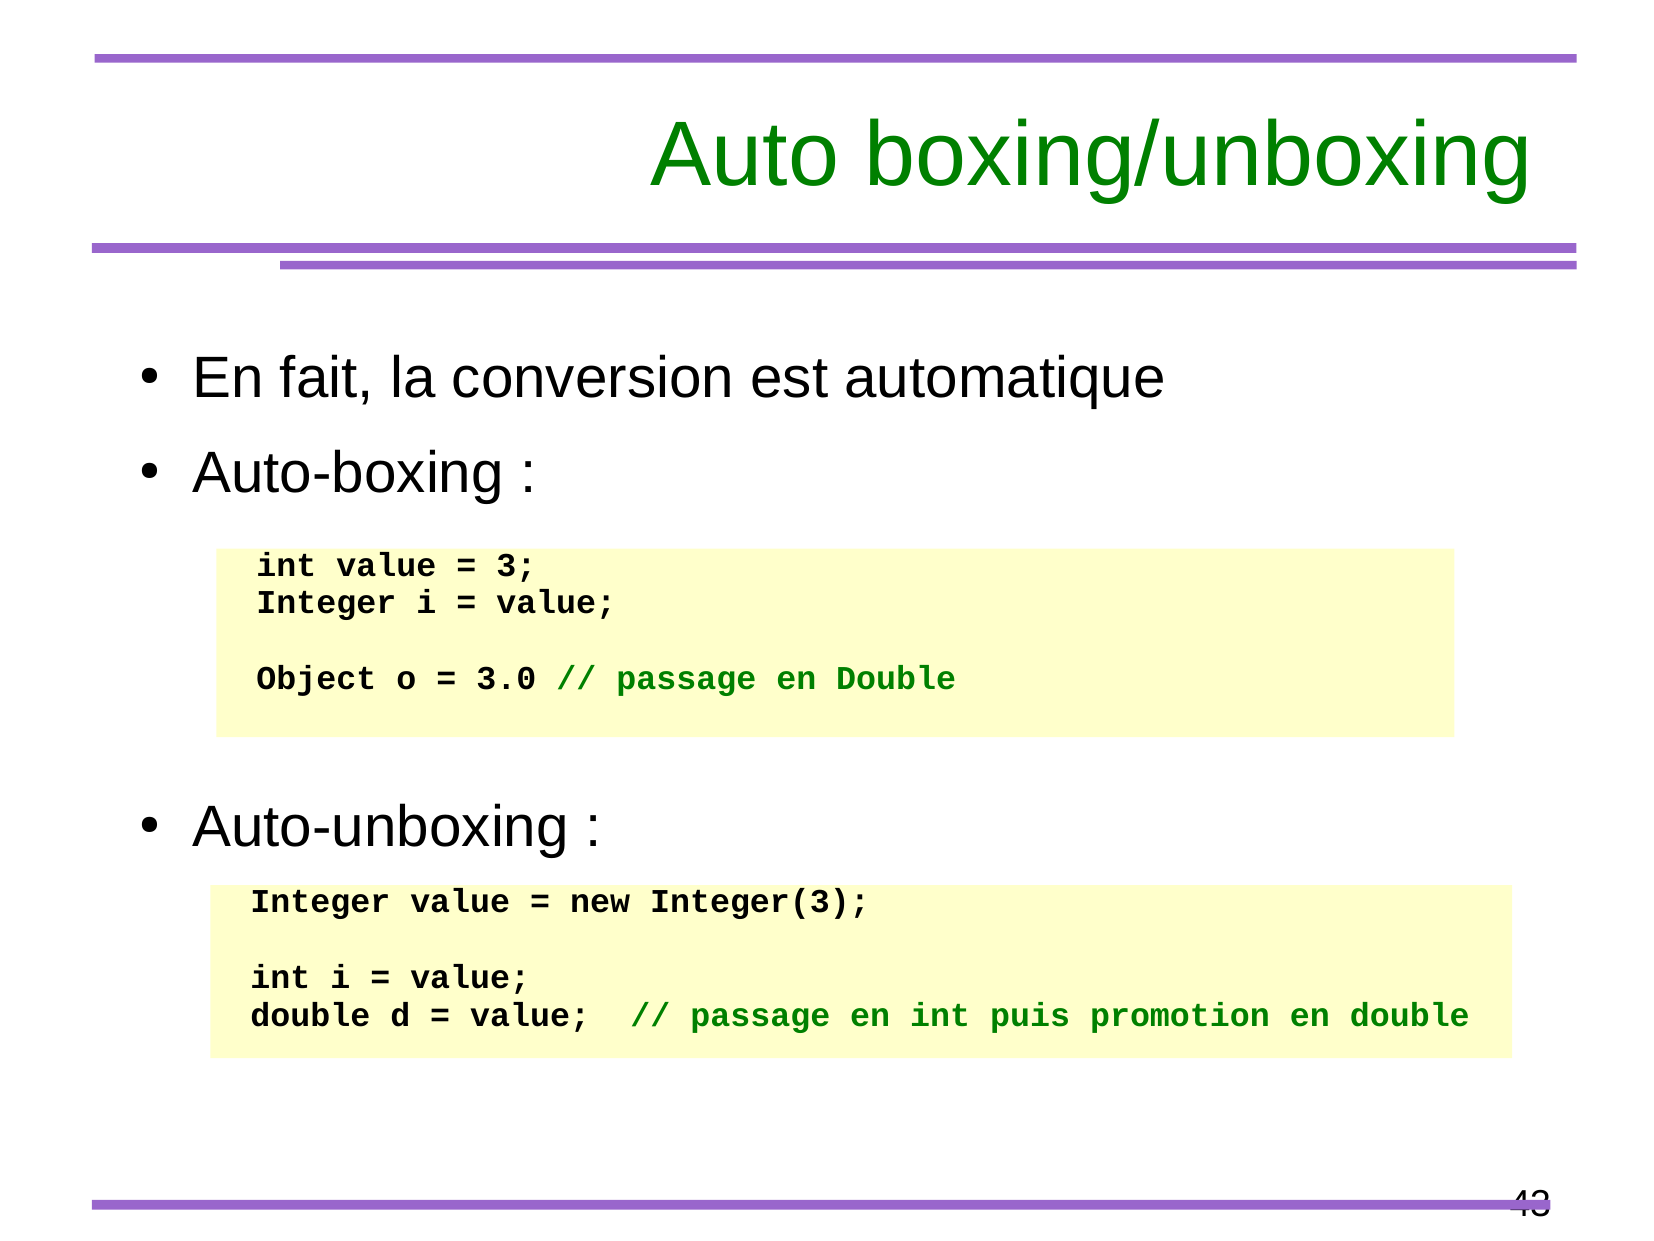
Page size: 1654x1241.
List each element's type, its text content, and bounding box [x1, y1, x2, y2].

list En fait, la conversion est automatique Auto-boxing : Auto-unboxing : [121, 344, 1534, 1127]
text_box int value = 3; Integer i = value; Object o = 3.0 // passage en Double [216, 548, 1455, 738]
text_box Integer value = new Integer(3); int i = value; double d = value; // passage en int puis promotion en double [210, 885, 1513, 1059]
title Auto boxing/unboxing [121, 49, 1534, 257]
